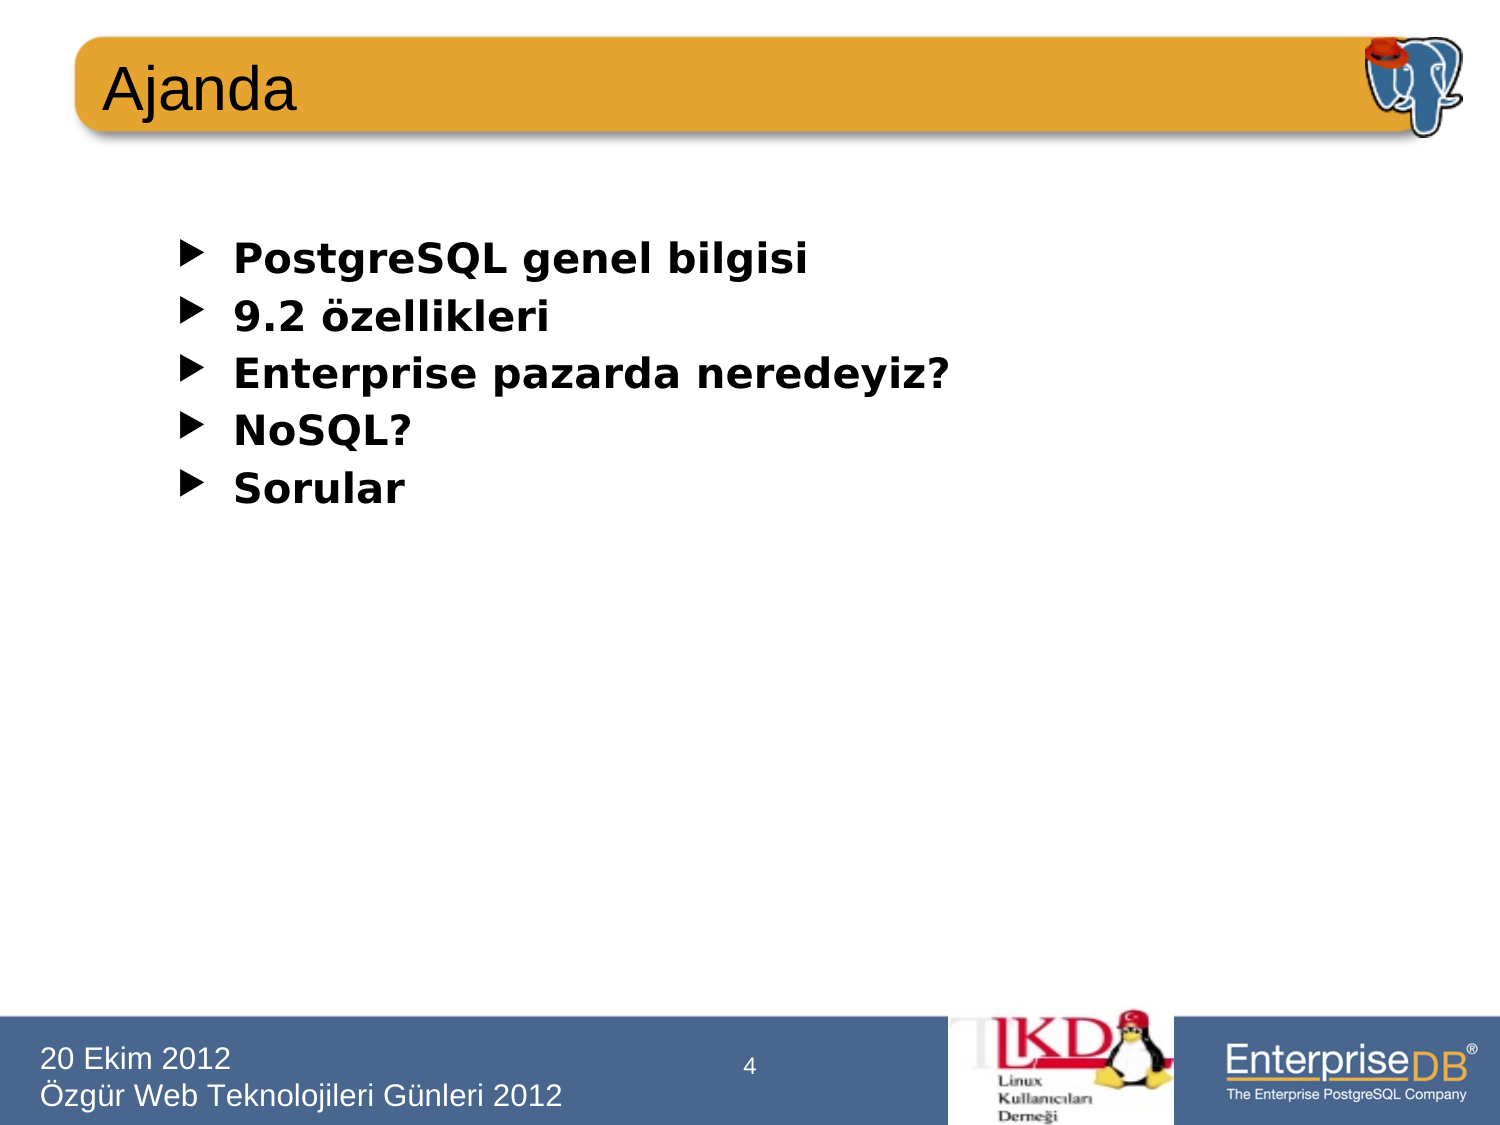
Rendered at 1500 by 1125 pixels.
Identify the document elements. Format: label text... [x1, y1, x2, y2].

picture [0, 0, 1500, 1125]
text_box Ajanda [87, 32, 1113, 138]
text_box PostgreSQL genel bilgisi 9.2 özellikleri Enterprise pazarda neredeyiz? NoSQL? Sorular [162, 167, 1500, 1018]
